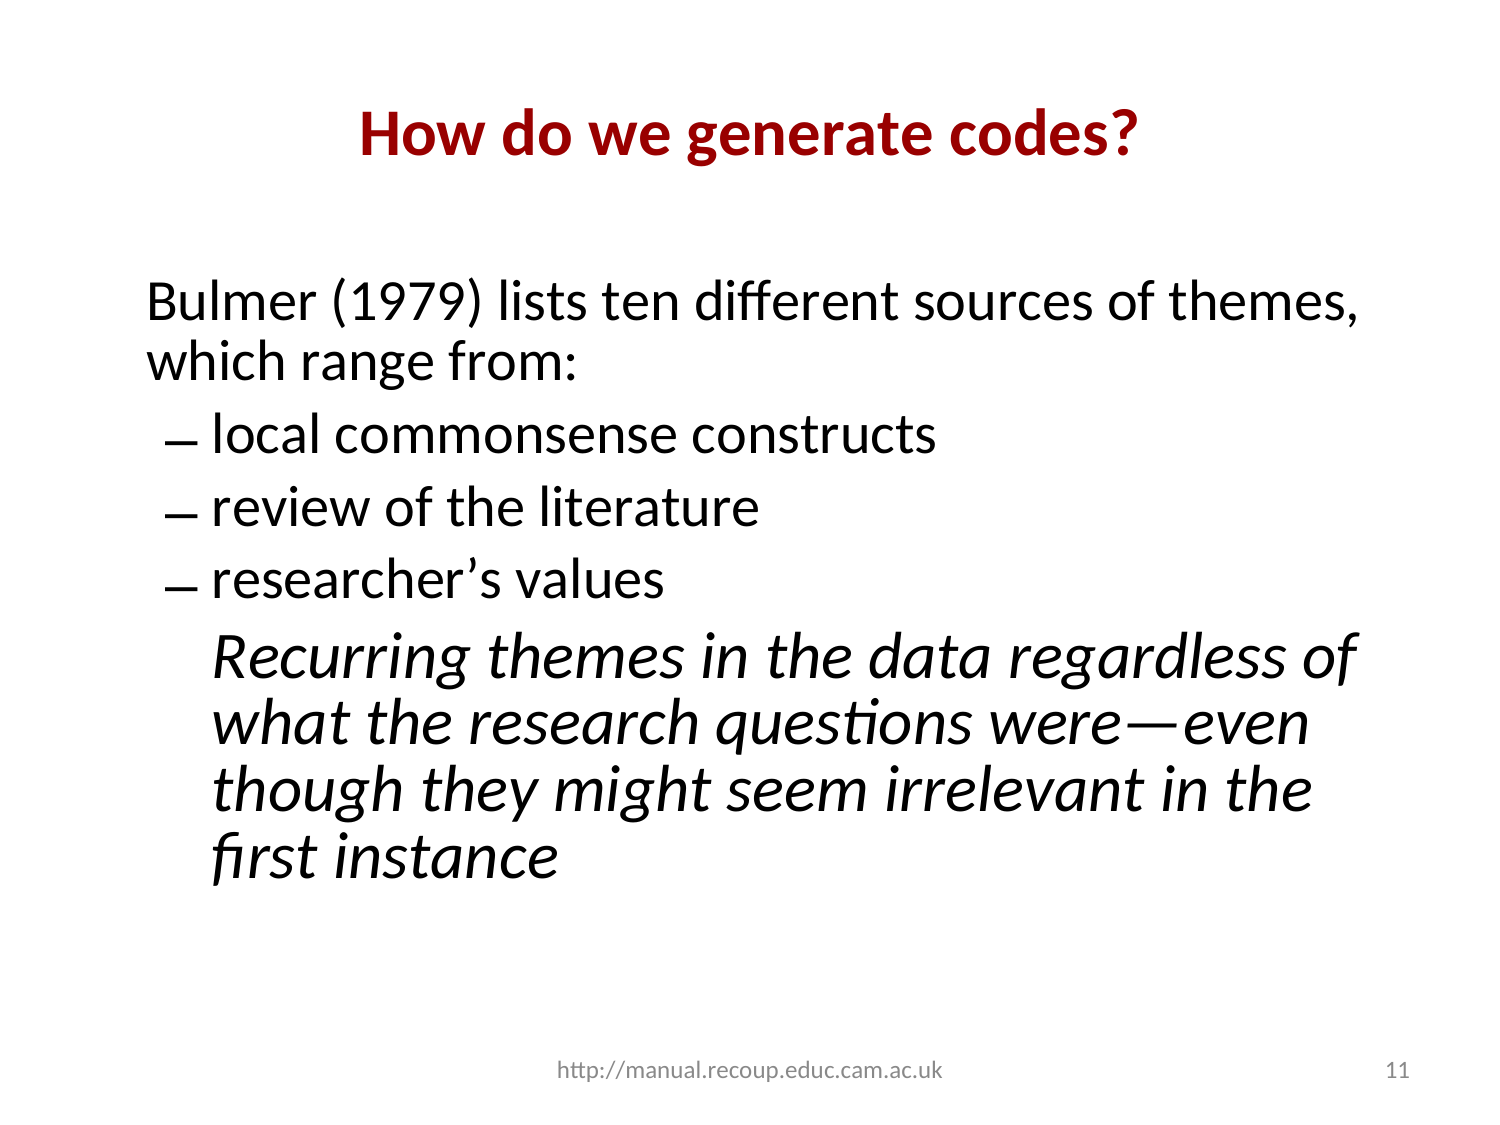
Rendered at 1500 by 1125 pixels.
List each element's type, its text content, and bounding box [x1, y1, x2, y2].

title How do we generate codes? [75, 45, 1426, 233]
list Bulmer (1979) lists ten different sources of themes, which range from: local commonsense constructs review of the literature researcher’s values Recurring themes in the data regardless of what the research questions were—even though they might seem irrelevant in the first instance [75, 262, 1426, 1016]
